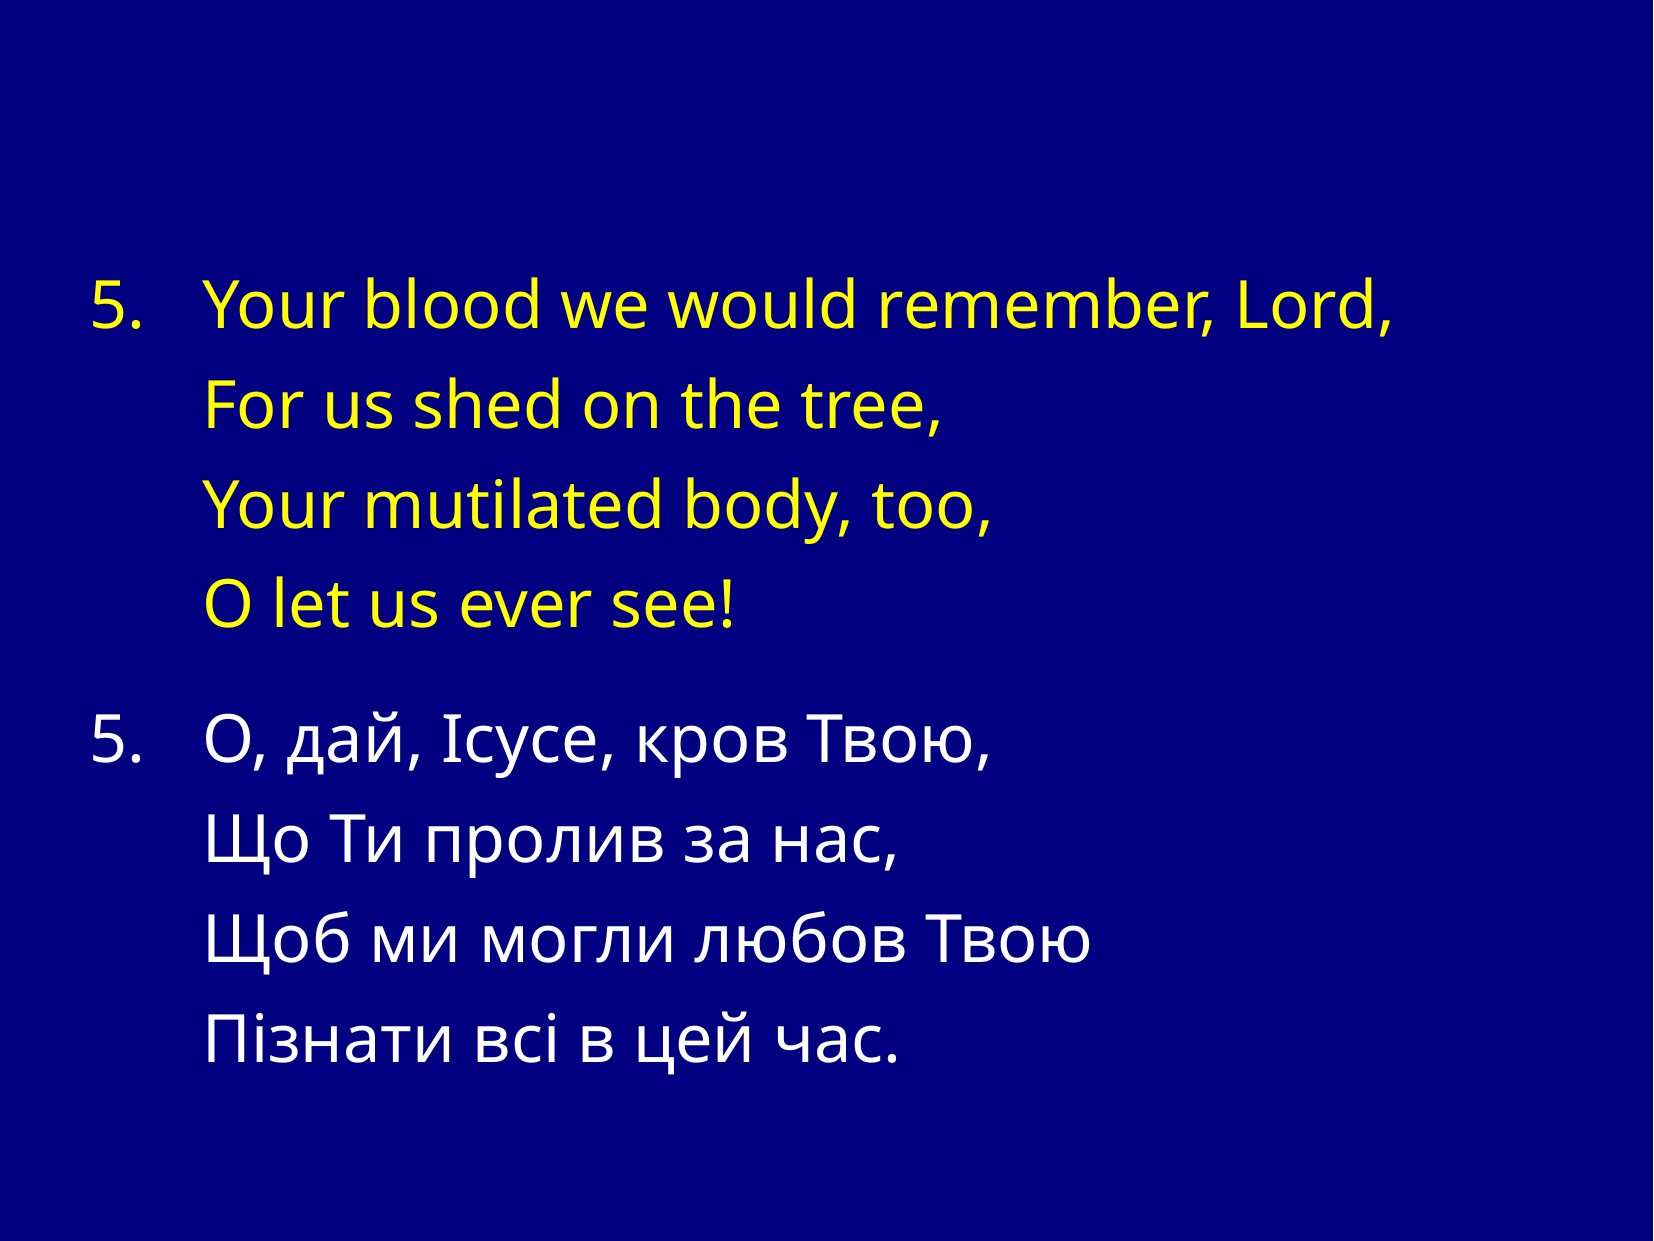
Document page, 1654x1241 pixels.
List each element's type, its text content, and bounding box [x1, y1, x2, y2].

text_box 5. Your blood we would remember, Lord, For us shed on the tree, Your mutilated body, too, O let us ever see! [75, 150, 1576, 638]
text_box 5. О, дай, Ісусе, кров Твою, Що Ти пролив за нас, Щоб ми могли любов Твою Пізнати всі в цей час. [75, 675, 1576, 1163]
